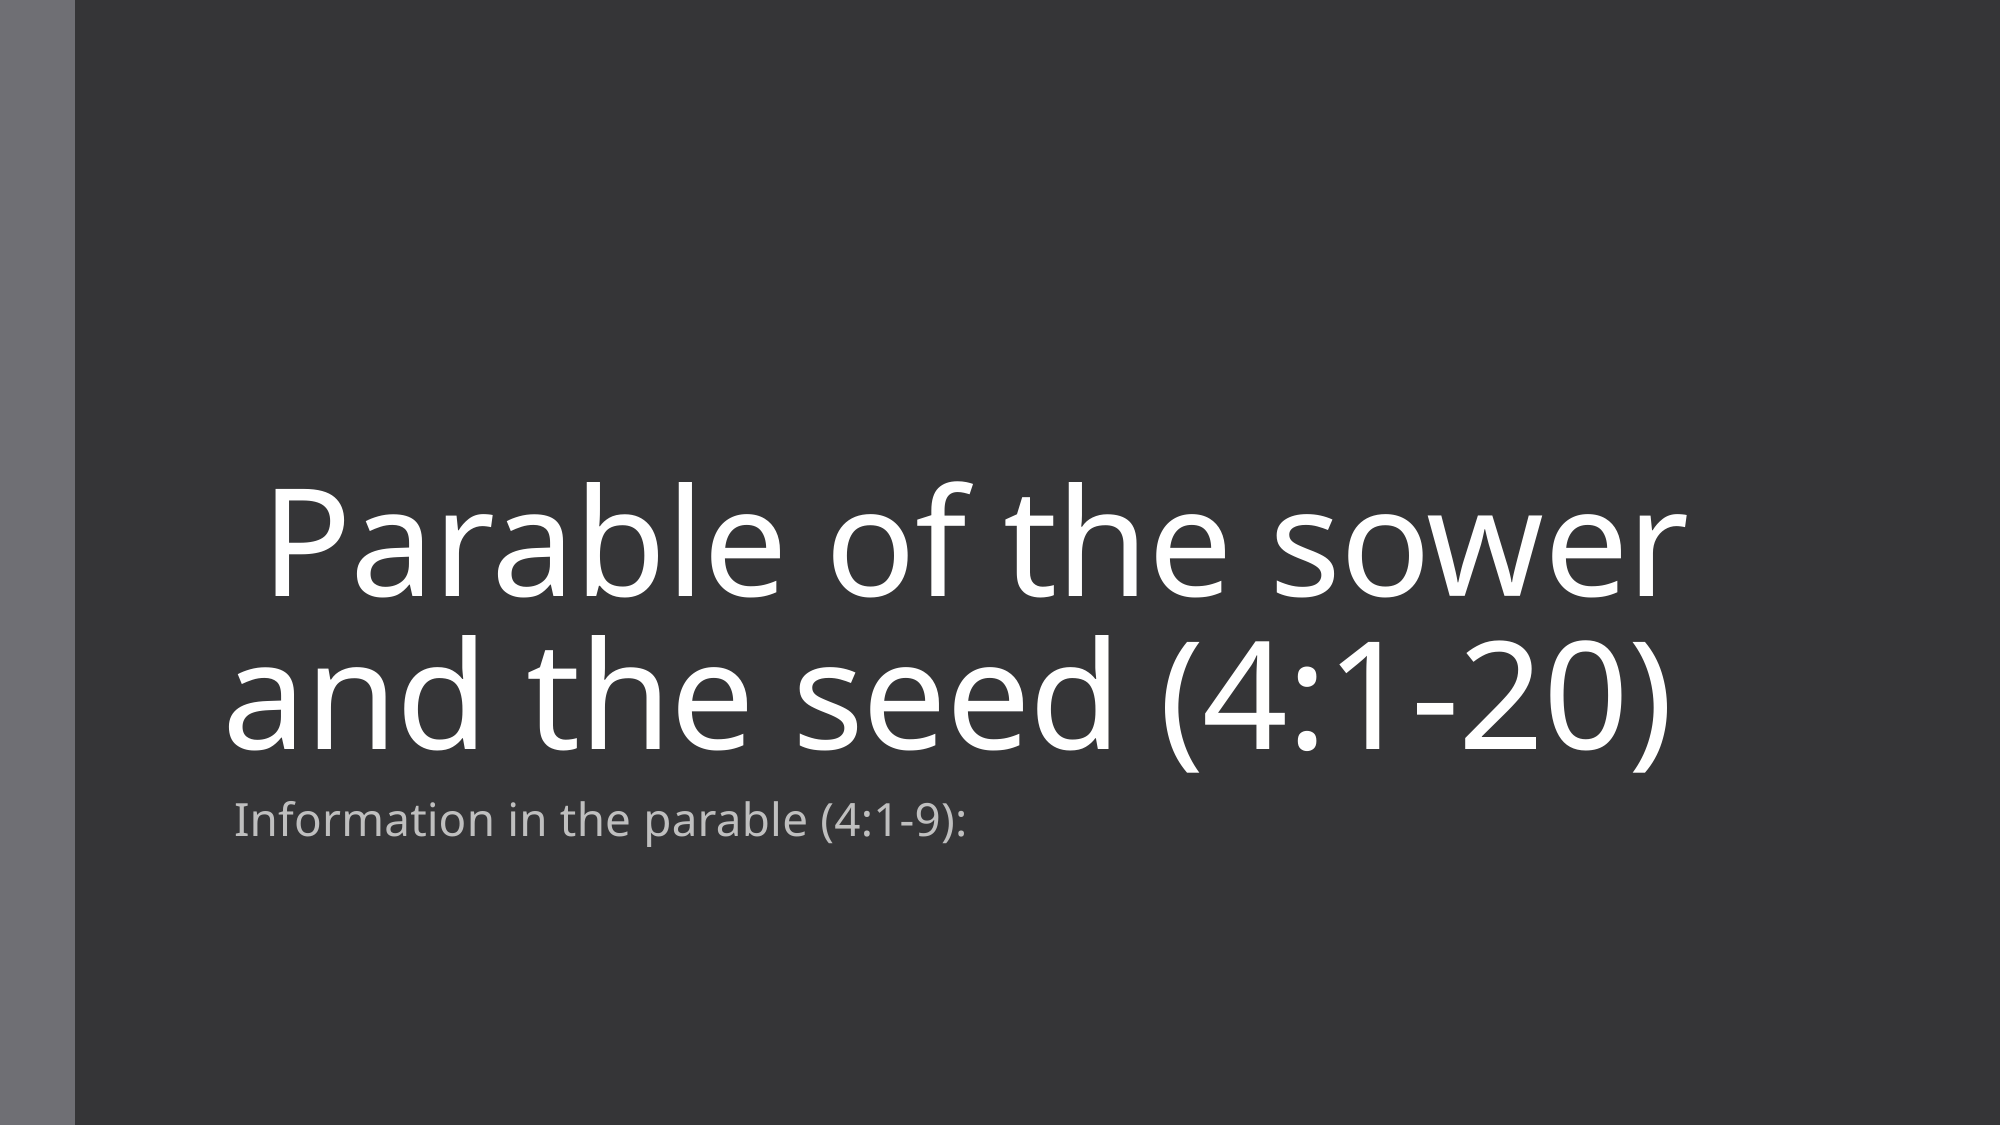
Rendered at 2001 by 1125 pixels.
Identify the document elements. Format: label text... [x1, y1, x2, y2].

title Parable of the sower and the seed (4:1-20) [206, 124, 1752, 787]
subtitle Information in the parable (4:1-9): [206, 787, 1752, 1066]
